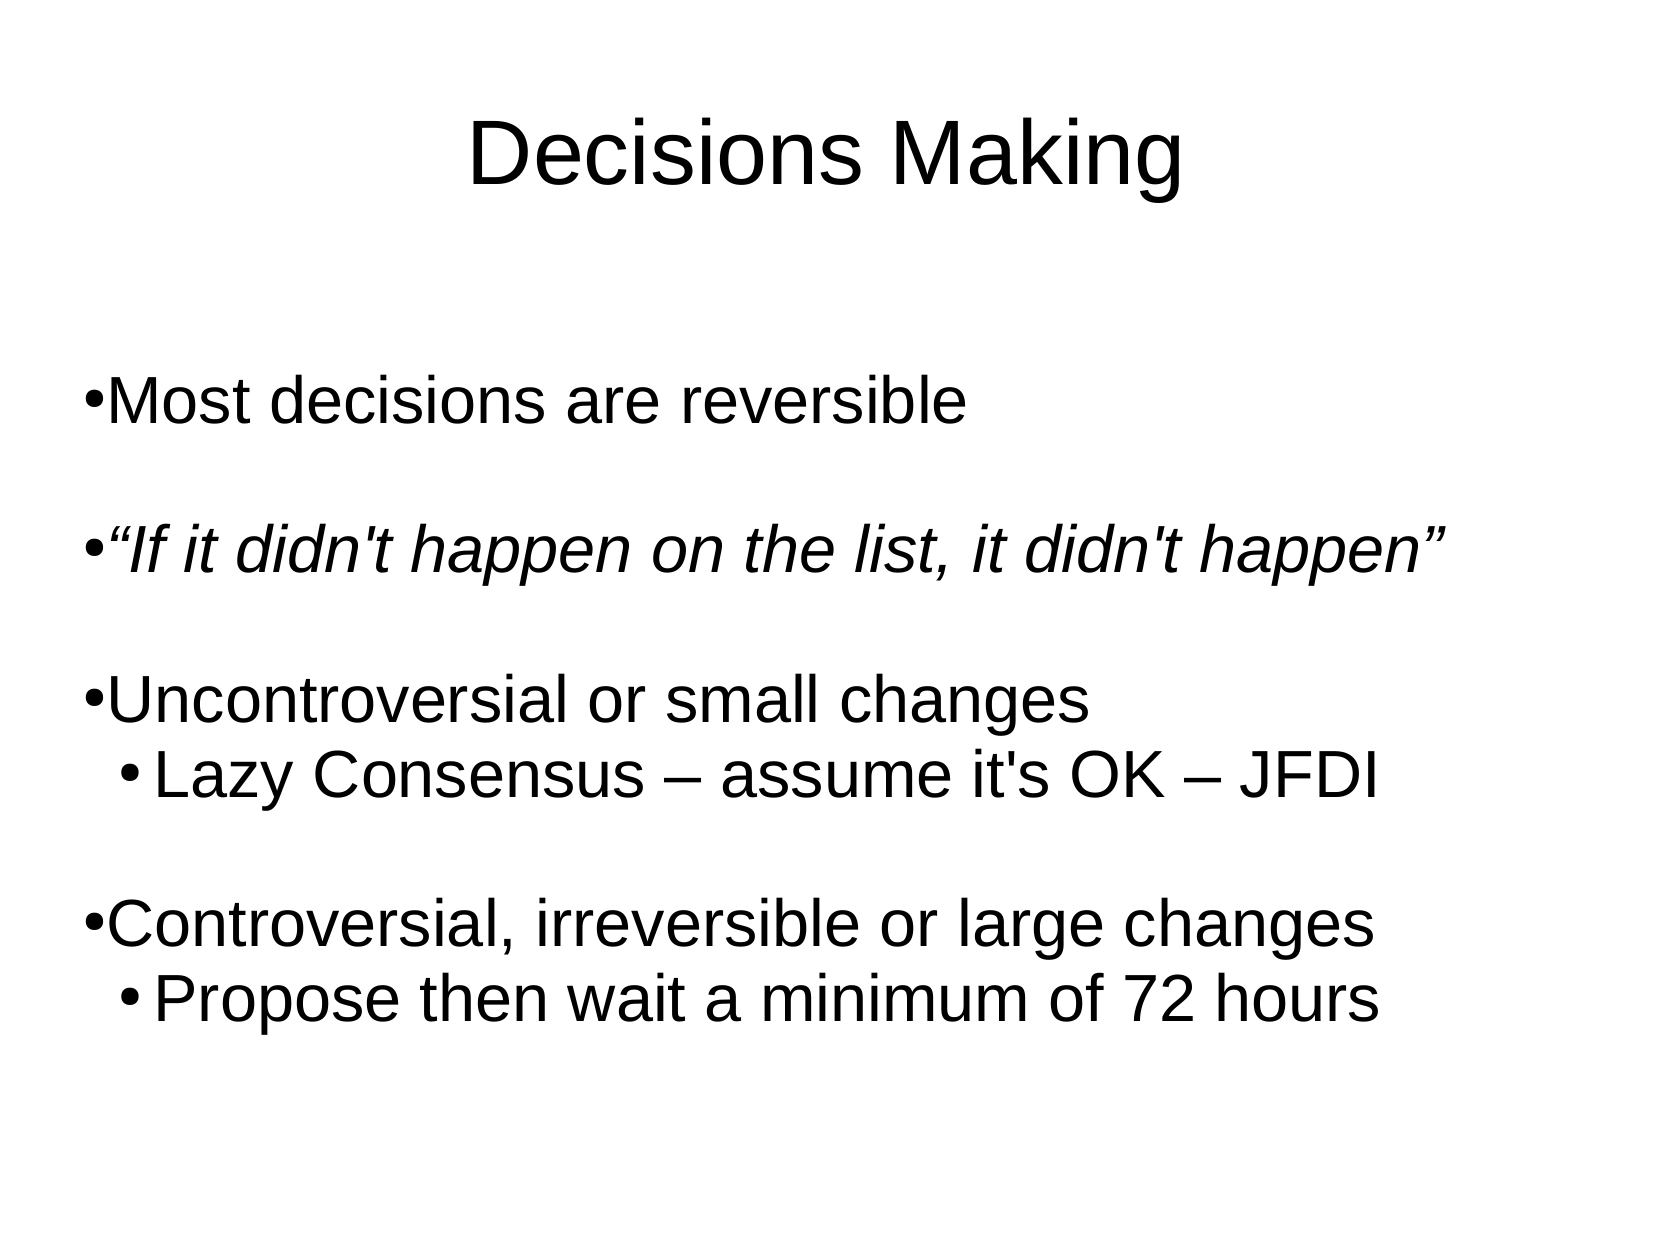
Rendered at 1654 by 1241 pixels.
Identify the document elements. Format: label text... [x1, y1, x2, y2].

title Decisions Making [82, 49, 1571, 257]
text_box Most decisions are reversible “If it didn't happen on the list, it didn't happen” Uncontroversial or small changes Lazy Consensus – assume it's OK – JFDI Controversial, irreversible or large changes Propose then wait a minimum of 72 hours [82, 290, 1571, 1109]
